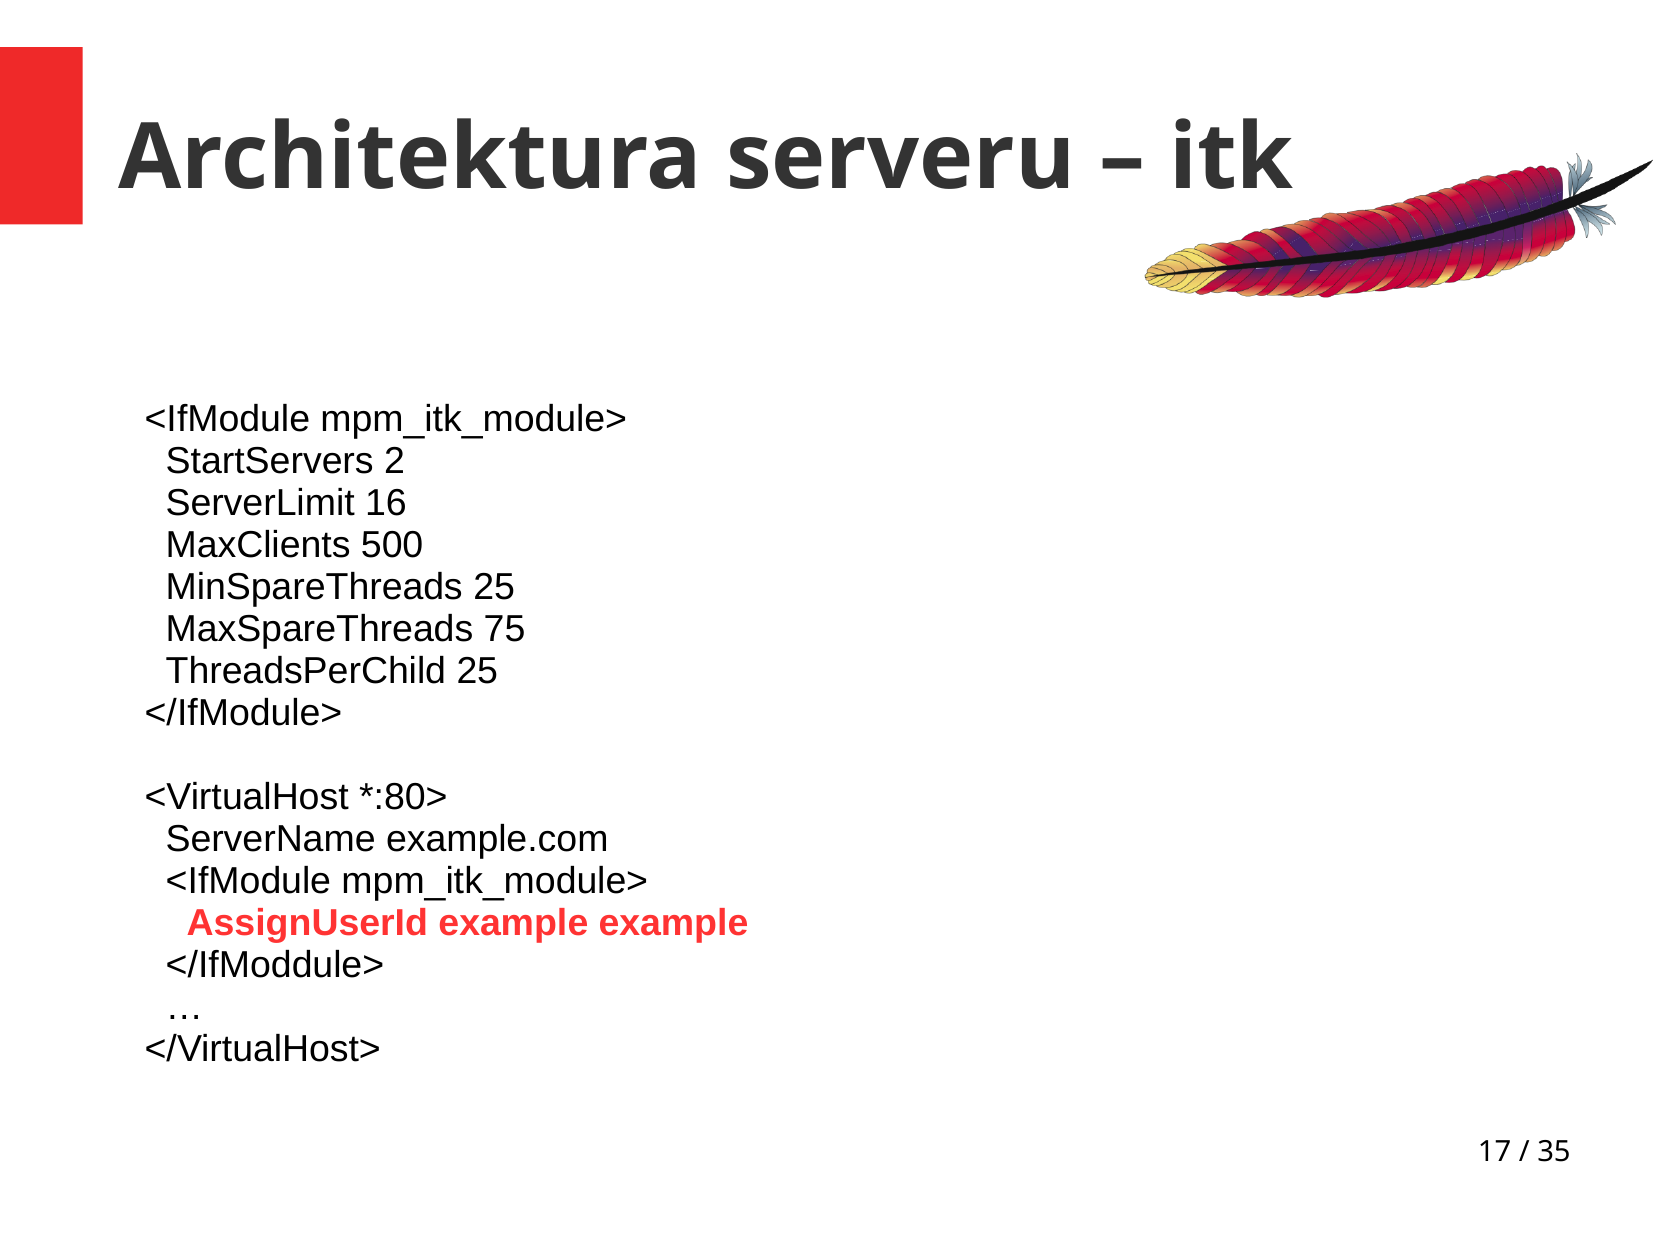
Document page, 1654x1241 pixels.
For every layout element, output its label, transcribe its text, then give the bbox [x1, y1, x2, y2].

text_box <IfModule mpm_itk_module> StartServers 2 ServerLimit 16 MaxClients 500 MinSpareThreads 25 MaxSpareThreads 75 ThreadsPerChild 25 </IfModule> <VirtualHost *:80> ServerName example.com <IfModule mpm_itk_module> AssignUserId example example </IfModdule> … </VirtualHost> [129, 389, 1477, 1119]
picture [1144, 153, 1654, 298]
title Architektura serveru – itk [118, 49, 1571, 257]
